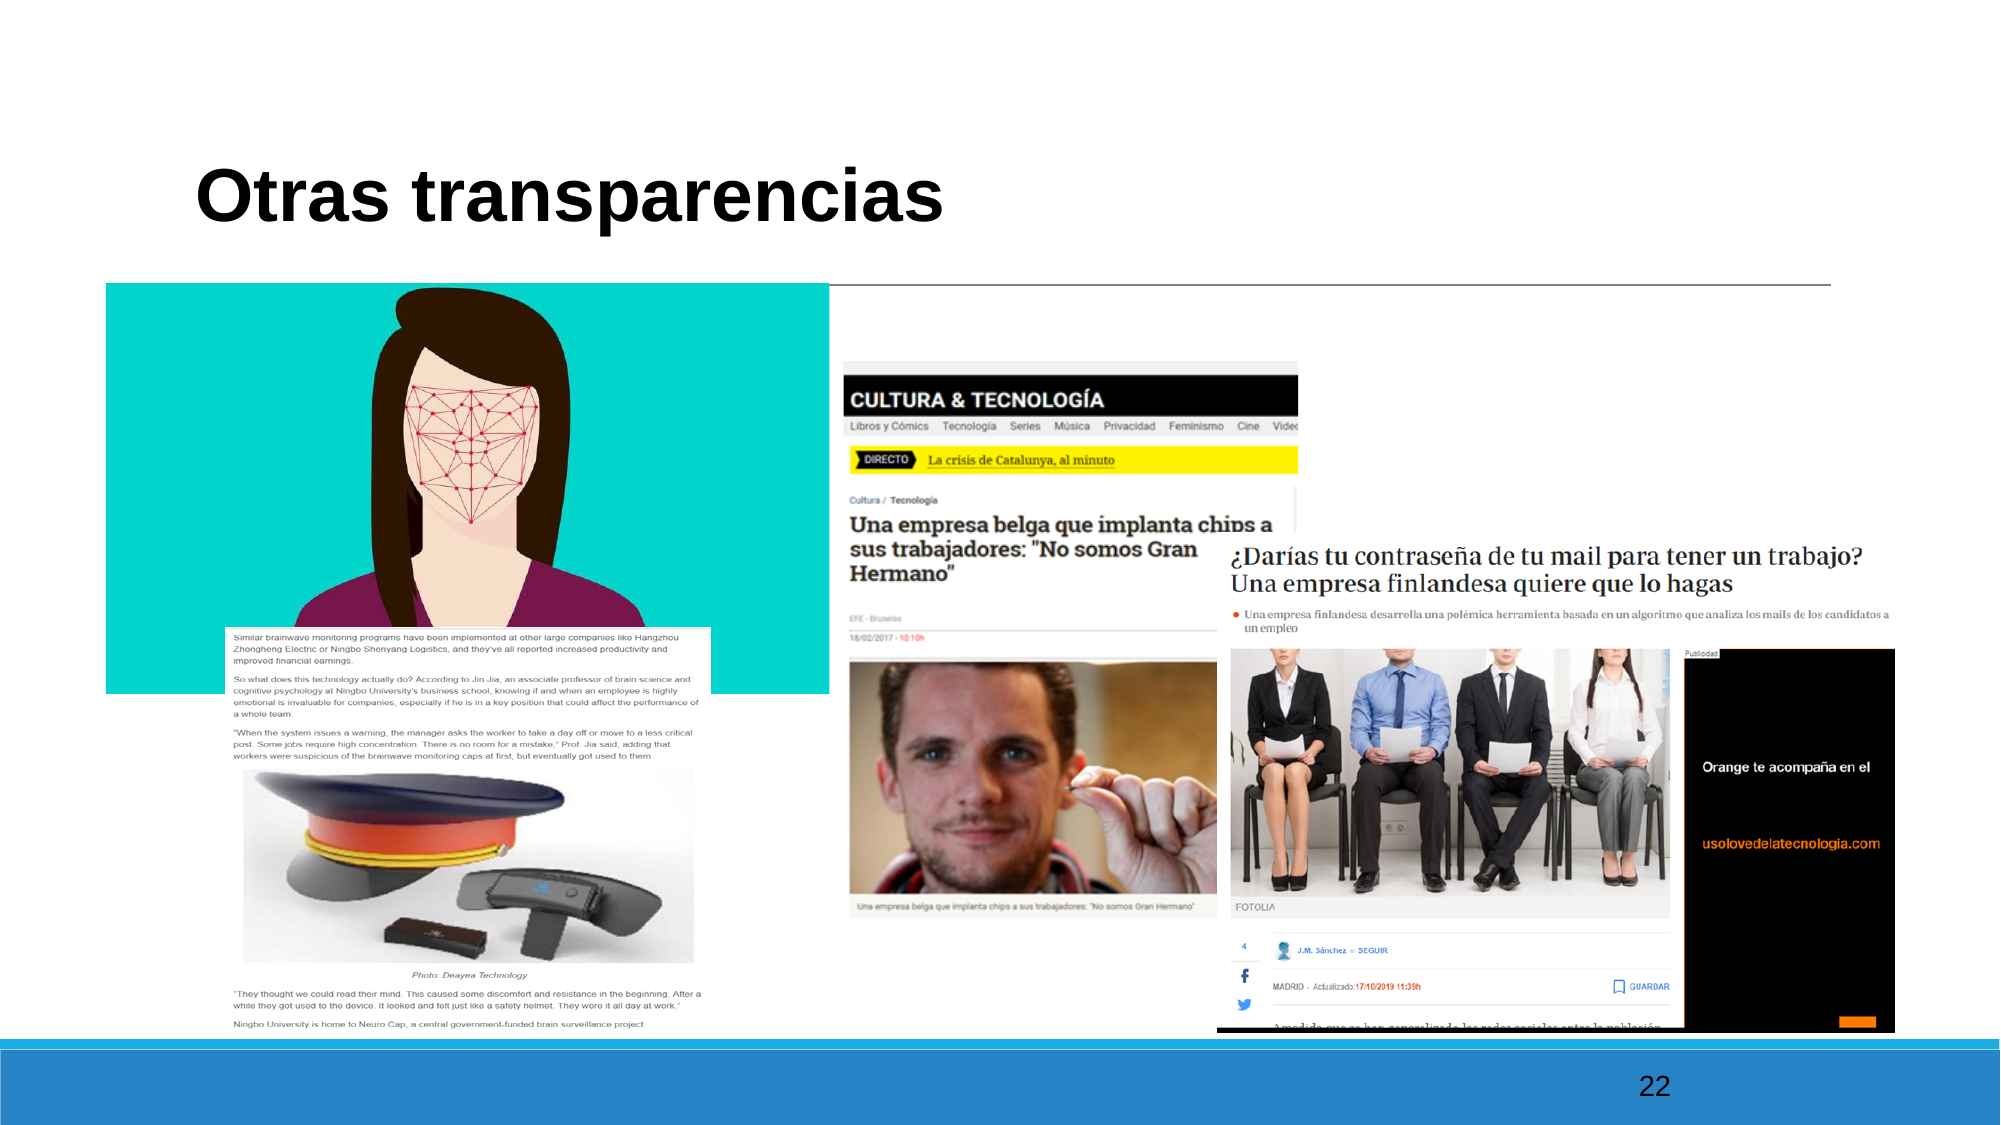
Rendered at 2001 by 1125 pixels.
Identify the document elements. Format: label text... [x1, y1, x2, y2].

picture [105, 279, 830, 694]
picture [1217, 532, 1895, 1033]
title Otras transparencias [180, 139, 1418, 262]
picture [225, 963, 711, 1029]
slide_number <número> [1624, 1059, 1840, 1120]
list [180, 302, 1830, 963]
